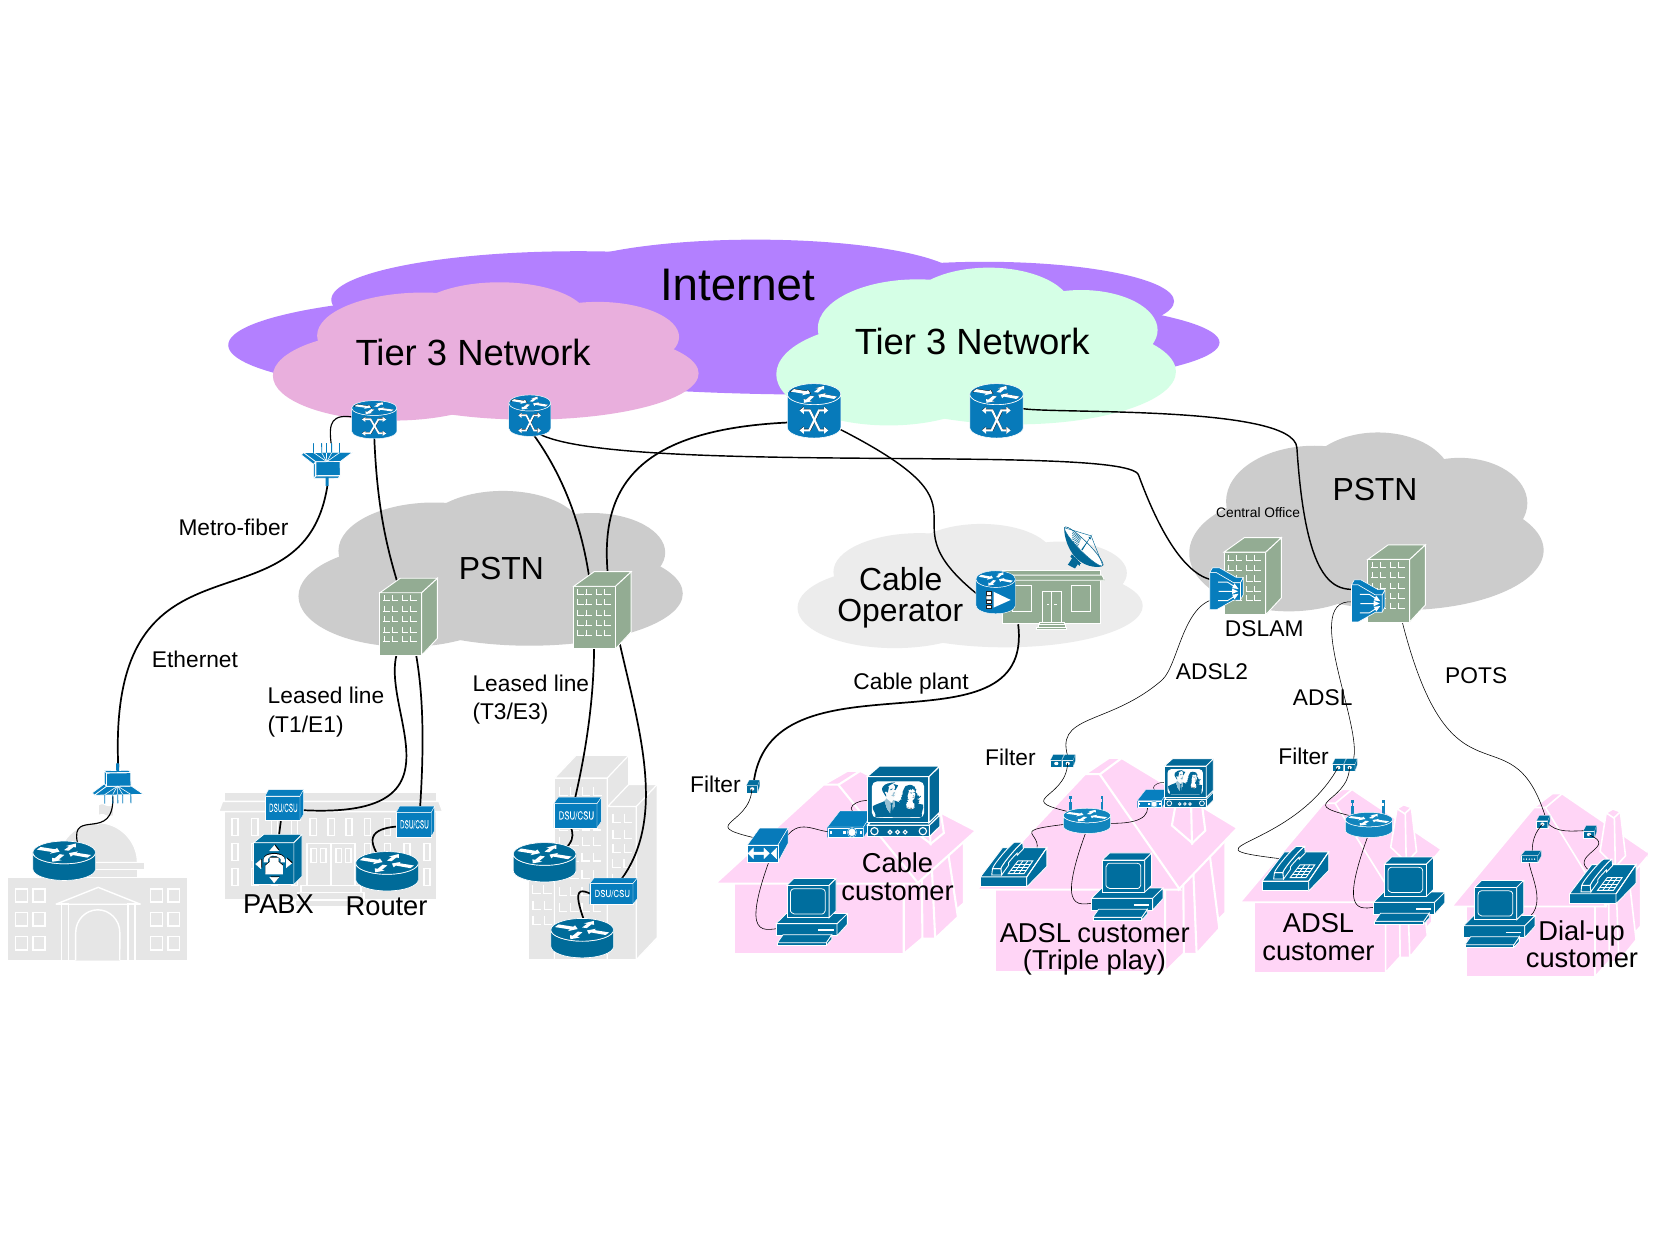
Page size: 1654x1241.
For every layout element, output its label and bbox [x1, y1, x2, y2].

picture [0, 236, 1648, 978]
